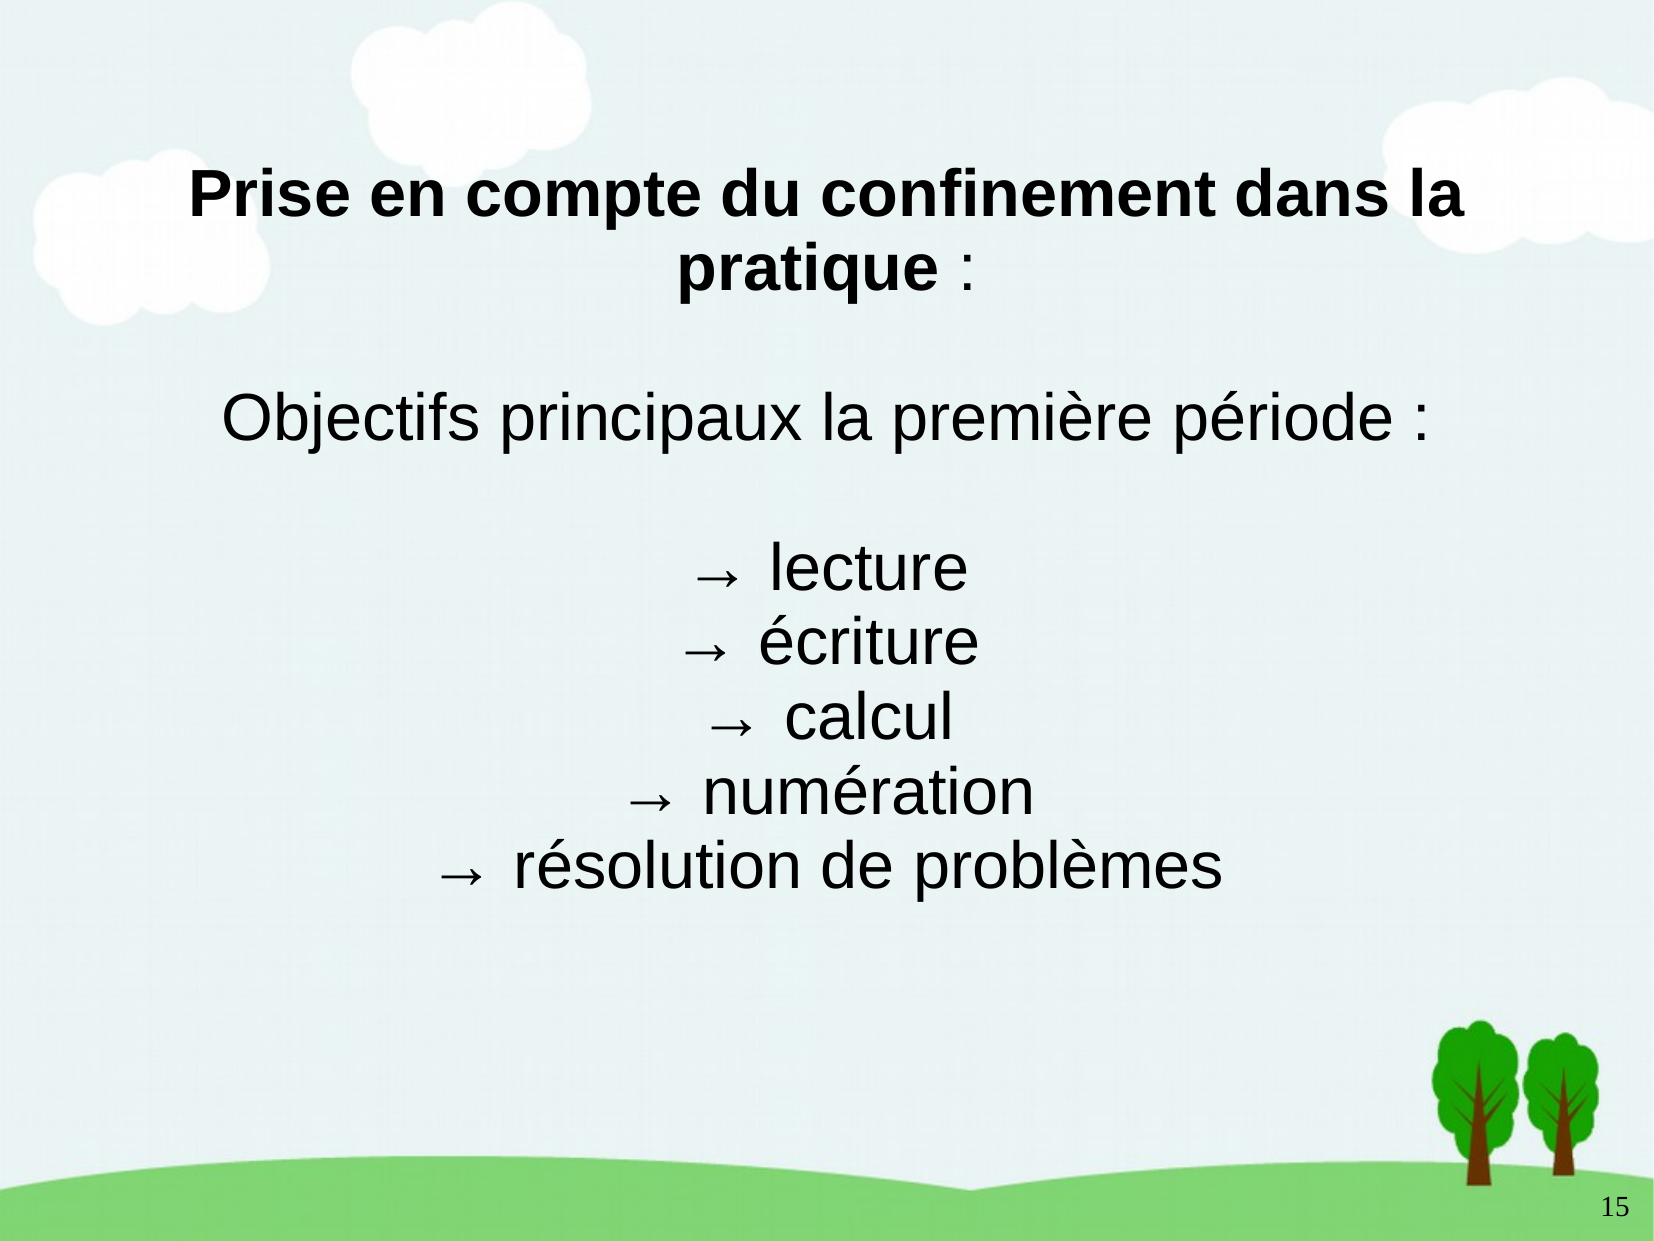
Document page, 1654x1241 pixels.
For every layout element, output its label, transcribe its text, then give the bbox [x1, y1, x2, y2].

subtitle Prise en compte du confinement dans la pratique : Objectifs principaux la première période : → lecture → écriture → calcul → numération → résolution de problèmes [82, 49, 1571, 1010]
picture [0, 0, 1654, 1241]
